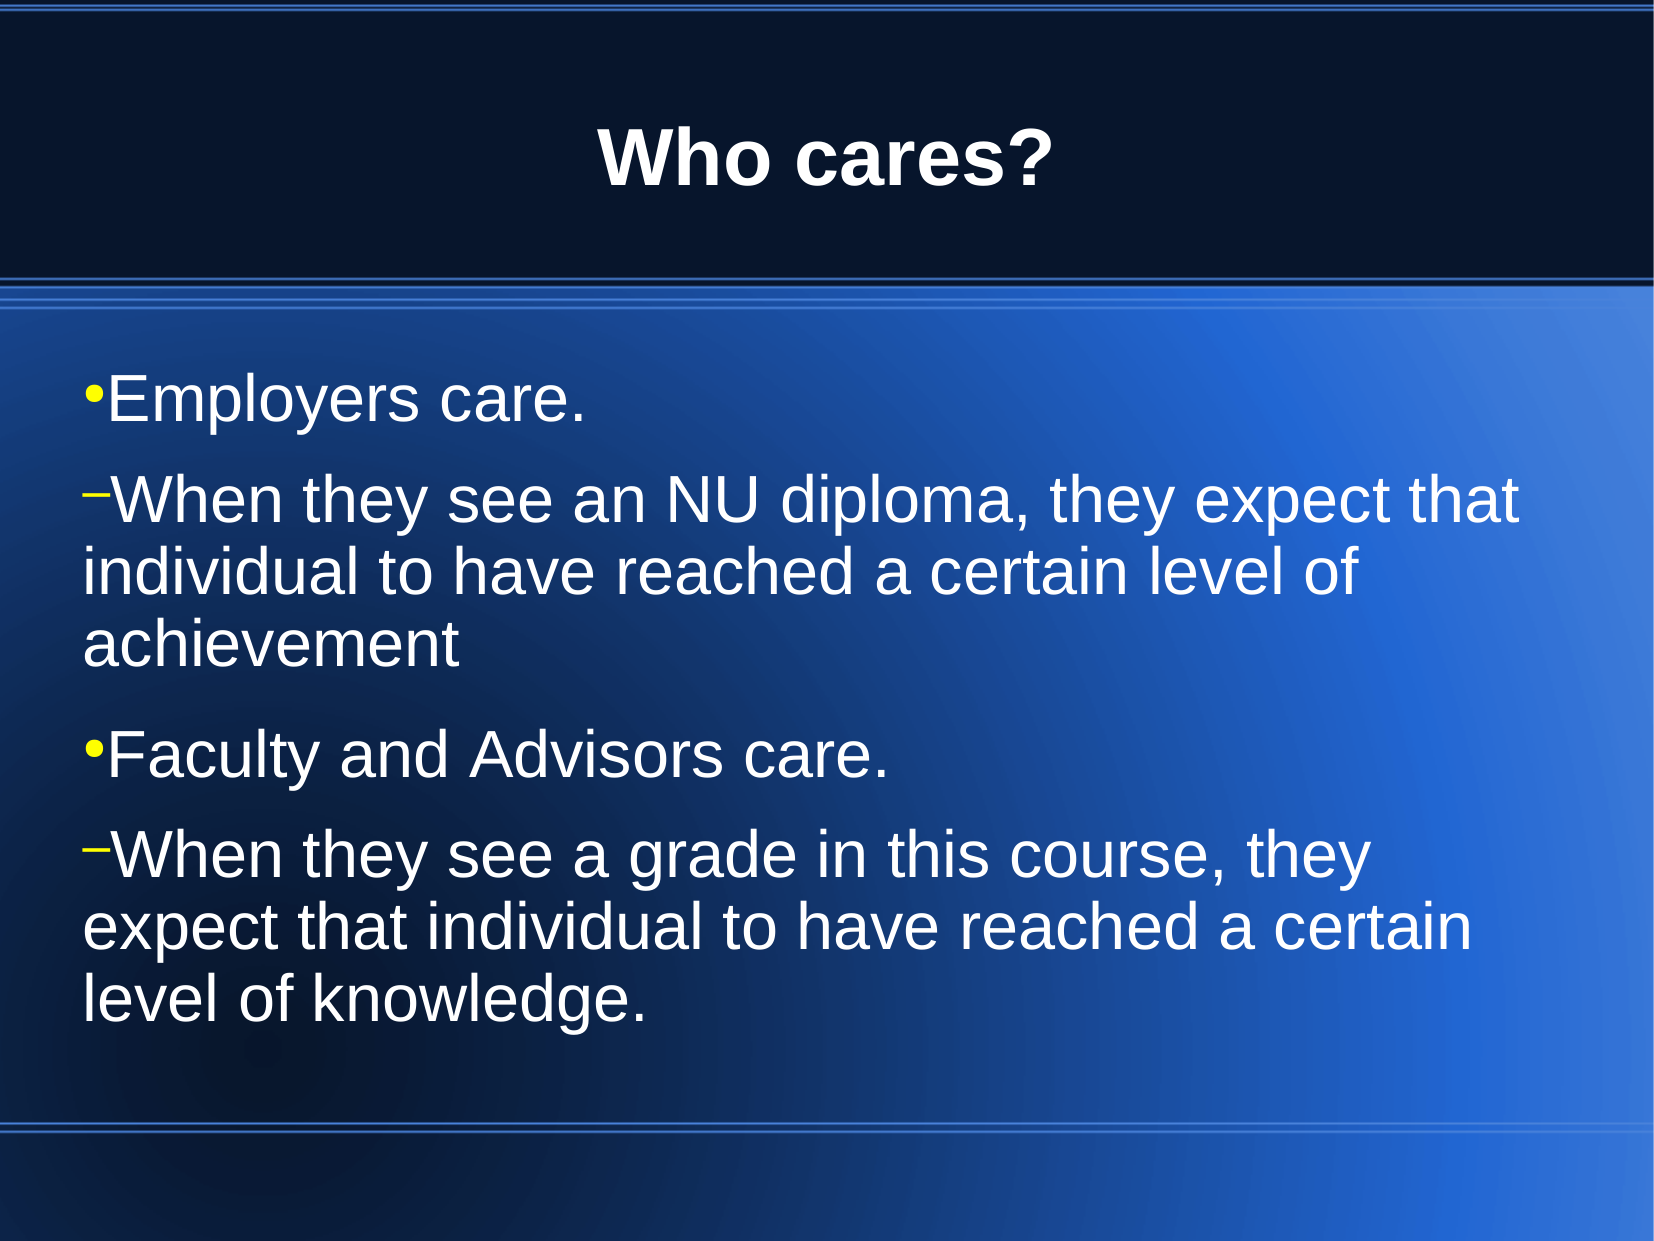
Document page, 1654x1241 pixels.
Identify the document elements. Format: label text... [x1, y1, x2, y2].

title Who cares? [82, 49, 1571, 257]
list Employers care. When they see an NU diploma, they expect that individual to have reached a certain level of achievement Faculty and Advisors care. When they see a grade in this course, they expect that individual to have reached a certain level of knowledge. [82, 355, 1571, 1060]
